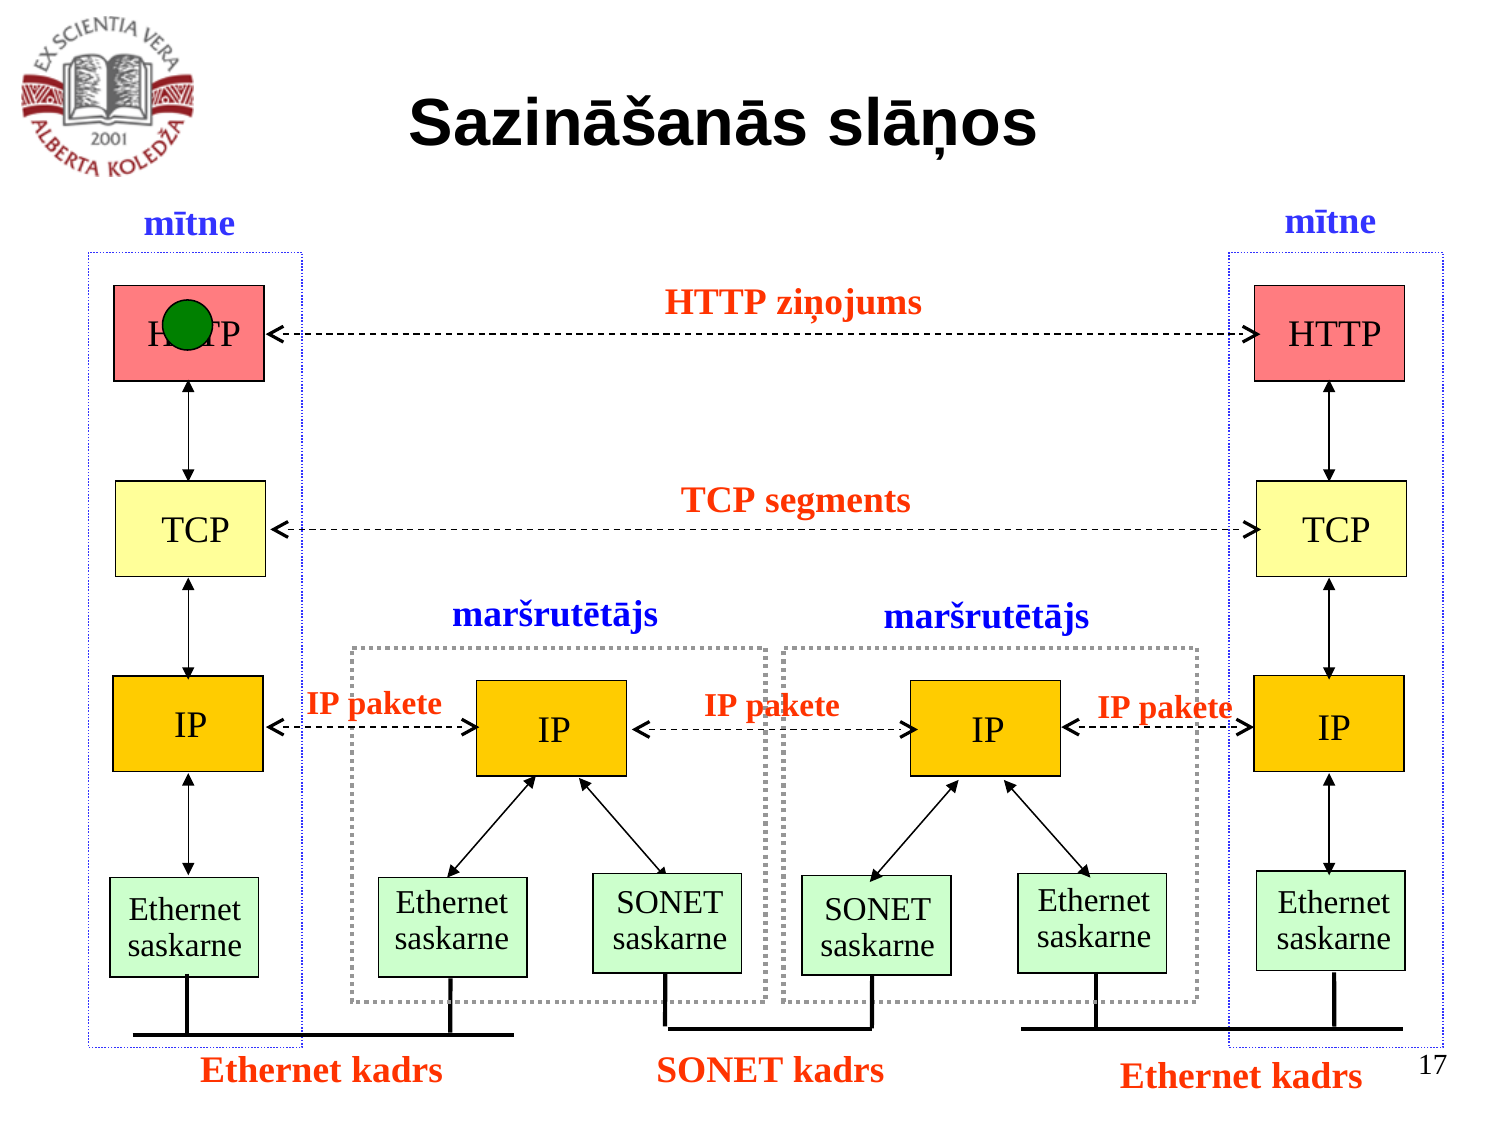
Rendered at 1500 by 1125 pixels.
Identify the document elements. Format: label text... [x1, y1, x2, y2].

text_box TCP segments [666, 467, 927, 528]
text_box [910, 680, 1061, 777]
text_box IP pakete [291, 673, 458, 729]
text_box HTTP ziņojums [650, 269, 938, 331]
text_box SONET saskarne [597, 877, 743, 965]
text_box IP pakete [689, 675, 855, 732]
text_box IP pakete [1082, 678, 1249, 734]
text_box [802, 875, 951, 975]
text_box SONET kadrs [641, 1037, 900, 1098]
text_box [870, 875, 951, 883]
text_box Ethernet kadrs [185, 1037, 458, 1098]
text_box [476, 680, 627, 777]
text_box Ethernet saskarne [1021, 875, 1167, 963]
text_box IP [1302, 694, 1366, 756]
text_box mītne [128, 190, 251, 252]
text_box TCP [146, 497, 245, 558]
text_box IP [159, 692, 223, 754]
text_box [592, 873, 742, 973]
text_box Ethernet kadrs [1105, 1043, 1378, 1105]
text_box [109, 877, 259, 978]
text_box [113, 675, 264, 772]
text_box [1256, 871, 1406, 971]
text_box [1253, 675, 1404, 772]
text_box IP [522, 697, 586, 758]
text_box Ethernet saskarne [112, 883, 258, 972]
text_box [115, 481, 266, 577]
text_box mītne [1269, 188, 1392, 249]
text_box Ethernet saskarne [379, 877, 525, 965]
text_box [1254, 285, 1405, 381]
text_box HTTP [1273, 301, 1397, 363]
text_box SONET saskarne [805, 883, 951, 972]
text_box [113, 285, 264, 381]
text_box maršrutētājs [437, 581, 674, 642]
text_box [1017, 873, 1167, 973]
text_box HTTP [132, 301, 257, 363]
text_box IP [956, 697, 1020, 758]
text_box TCP [1287, 497, 1386, 558]
text_box maršrutētājs [868, 583, 1105, 645]
text_box [378, 877, 528, 978]
picture [21, 16, 194, 177]
text_box <skaitlis> [1312, 1037, 1463, 1101]
text_box [1256, 481, 1407, 577]
title Sazināšanās slāņos [50, 62, 1374, 175]
text_box Ethernet saskarne [1261, 877, 1407, 965]
